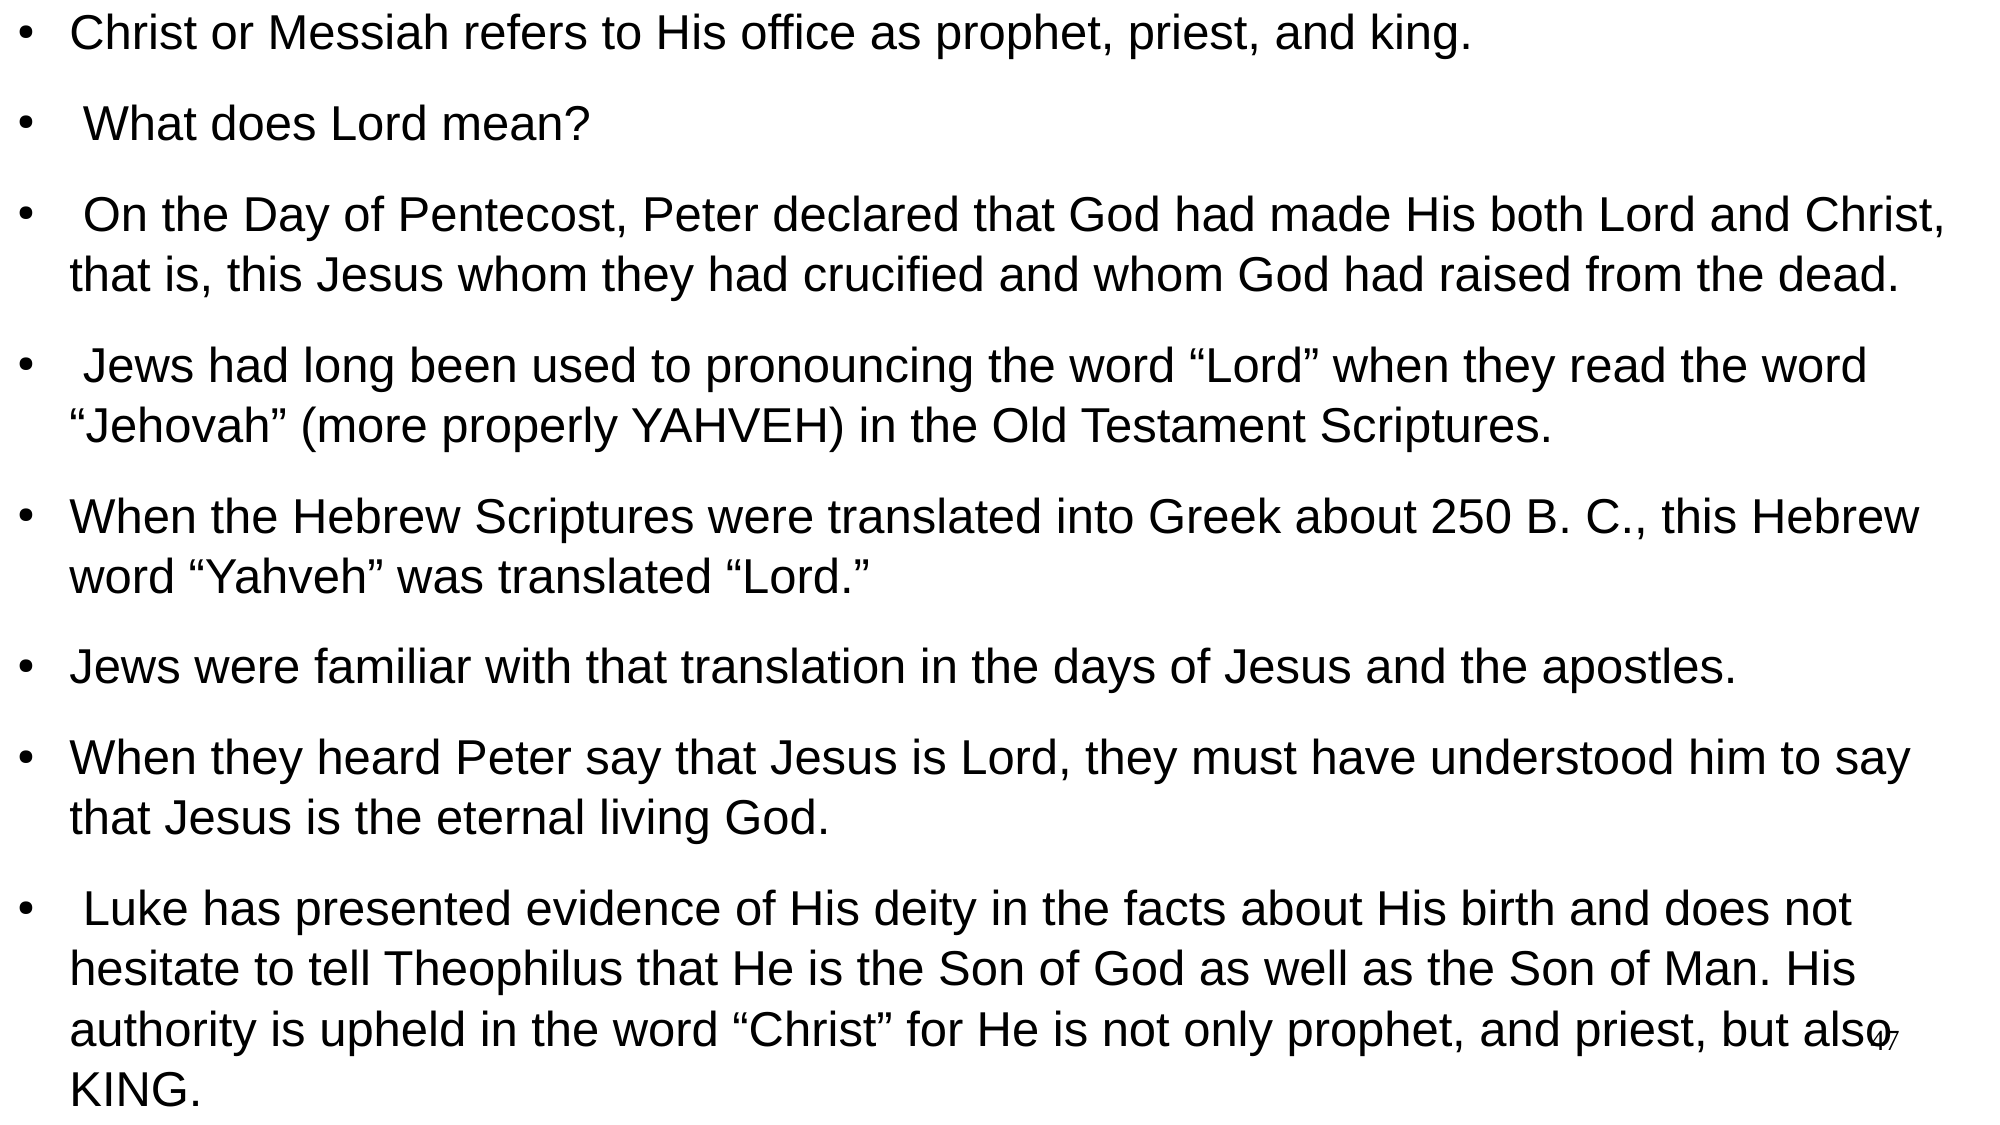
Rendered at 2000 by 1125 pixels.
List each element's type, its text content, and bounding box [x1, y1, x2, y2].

list Christ or Messiah refers to His office as prophet, priest, and king. What does Lord mean? On the Day of Pentecost, Peter declared that God had made His both Lord and Christ, that is, this Jesus whom they had crucified and whom God had raised from the dead. Jews had long been used to pronouncing the word “Lord” when they read the word “Jehovah” (more properly YAHVEH) in the Old Testament Scriptures. When the Hebrew Scriptures were translated into Greek about 250 B. C., this Hebrew word “Yahveh” was translated “Lord.” Jews were familiar with that translation in the days of Jesus and the apostles. When they heard Peter say that Jesus is Lord, they must have understood him to say that Jesus is the eternal living God. Luke has presented evidence of His deity in the facts about His birth and does not hesitate to tell Theophilus that He is the Son of God as well as the Son of Man. His authority is upheld in the word “Christ” for He is not only prophet, and priest, but also KING. [0, 0, 1996, 1123]
